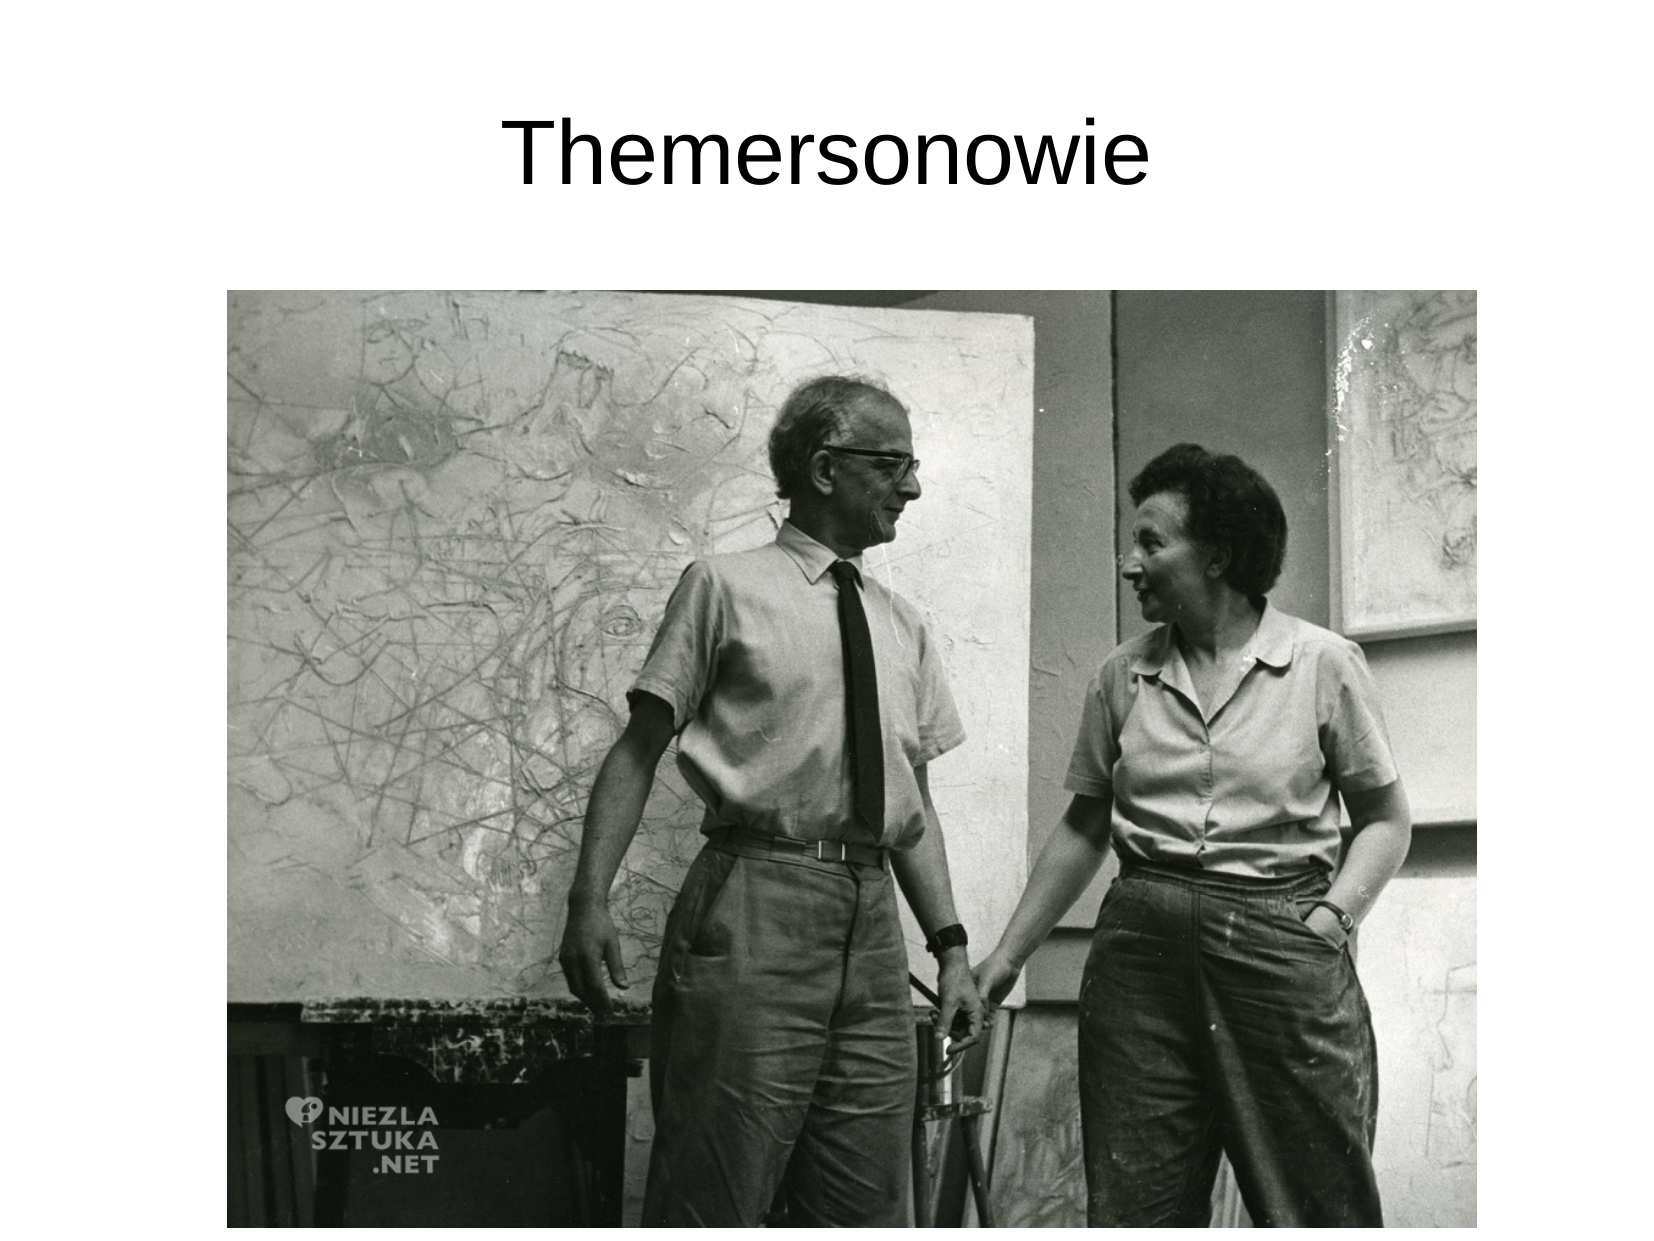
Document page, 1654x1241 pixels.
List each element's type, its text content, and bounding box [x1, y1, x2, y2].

picture [227, 290, 1477, 1229]
title Themersonowie [82, 49, 1571, 257]
